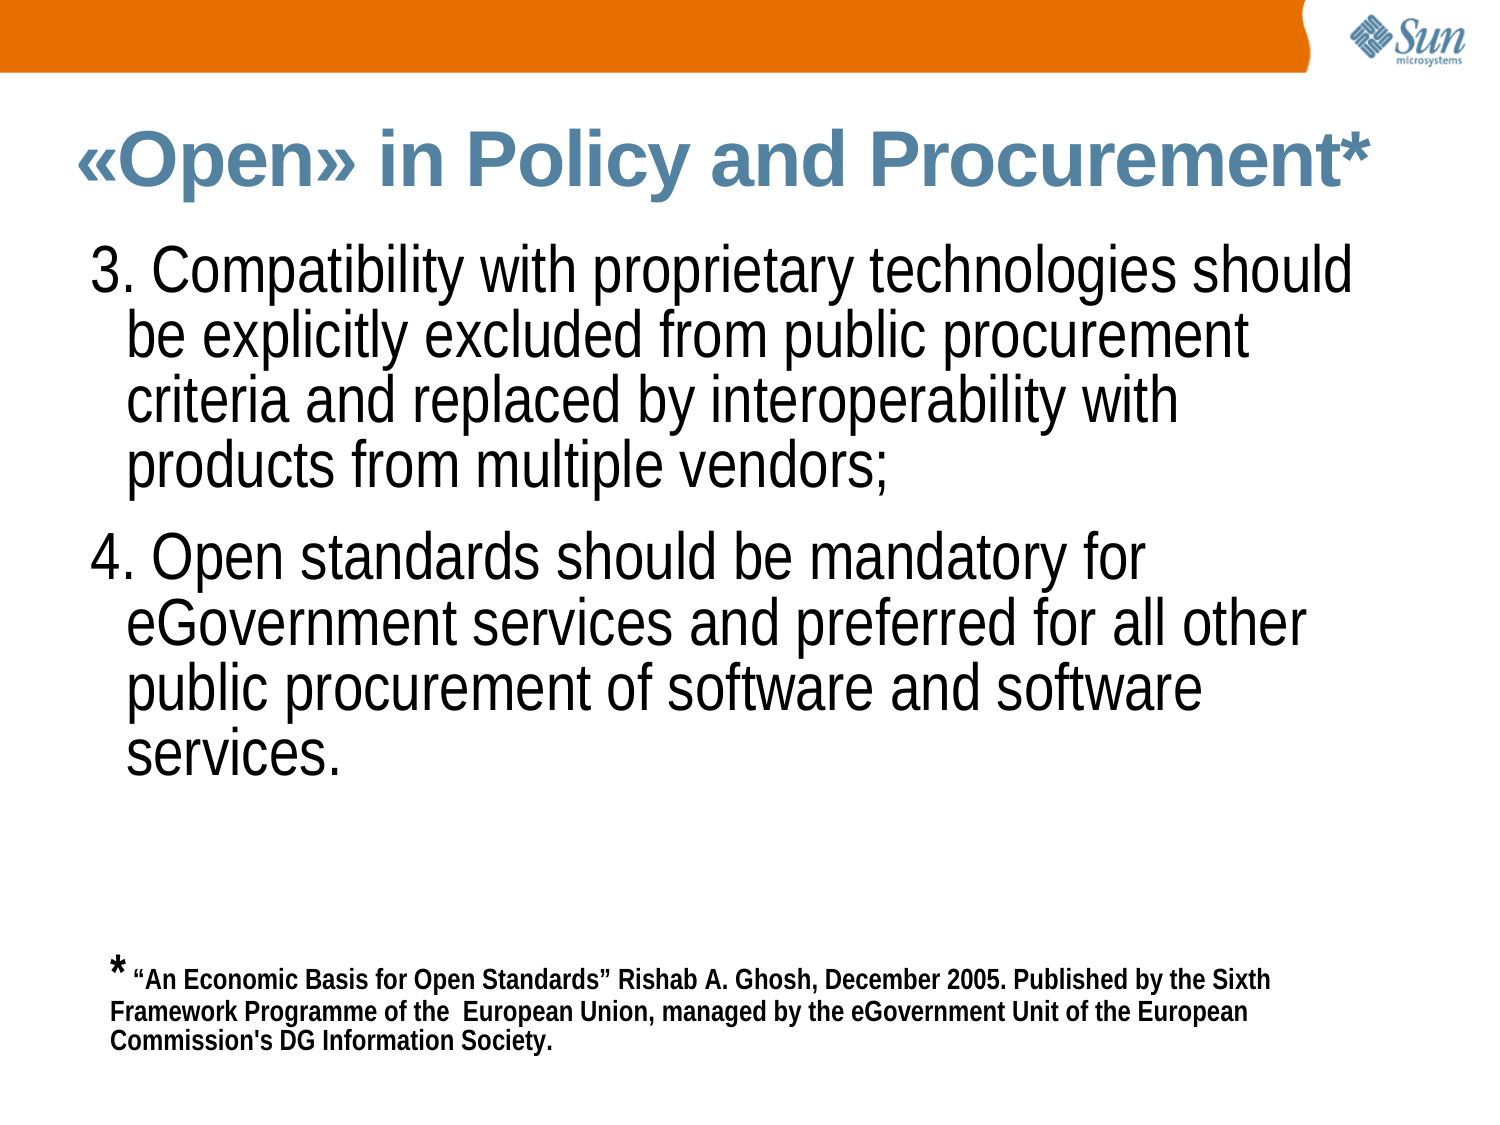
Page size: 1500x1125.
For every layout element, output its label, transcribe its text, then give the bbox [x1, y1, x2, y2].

title «Open» in Policy and Procurement* [75, 122, 1438, 292]
list 3. Compatibility with proprietary technologies should be explicitly excluded from public procurement criteria and replaced by interoperability with products from multiple vendors; 4. Open standards should be mandatory for eGovernment services and preferred for all other public procurement of software and software services. [55, 239, 1392, 1064]
text_box * “An Economic Basis for Open Standards” Rishab A. Ghosh, December 2005. Published by the Sixth Framework Programme of the European Union, managed by the eGovernment Unit of the European Commission's DG Information Society. [110, 873, 1391, 1055]
picture [0, 0, 1500, 75]
